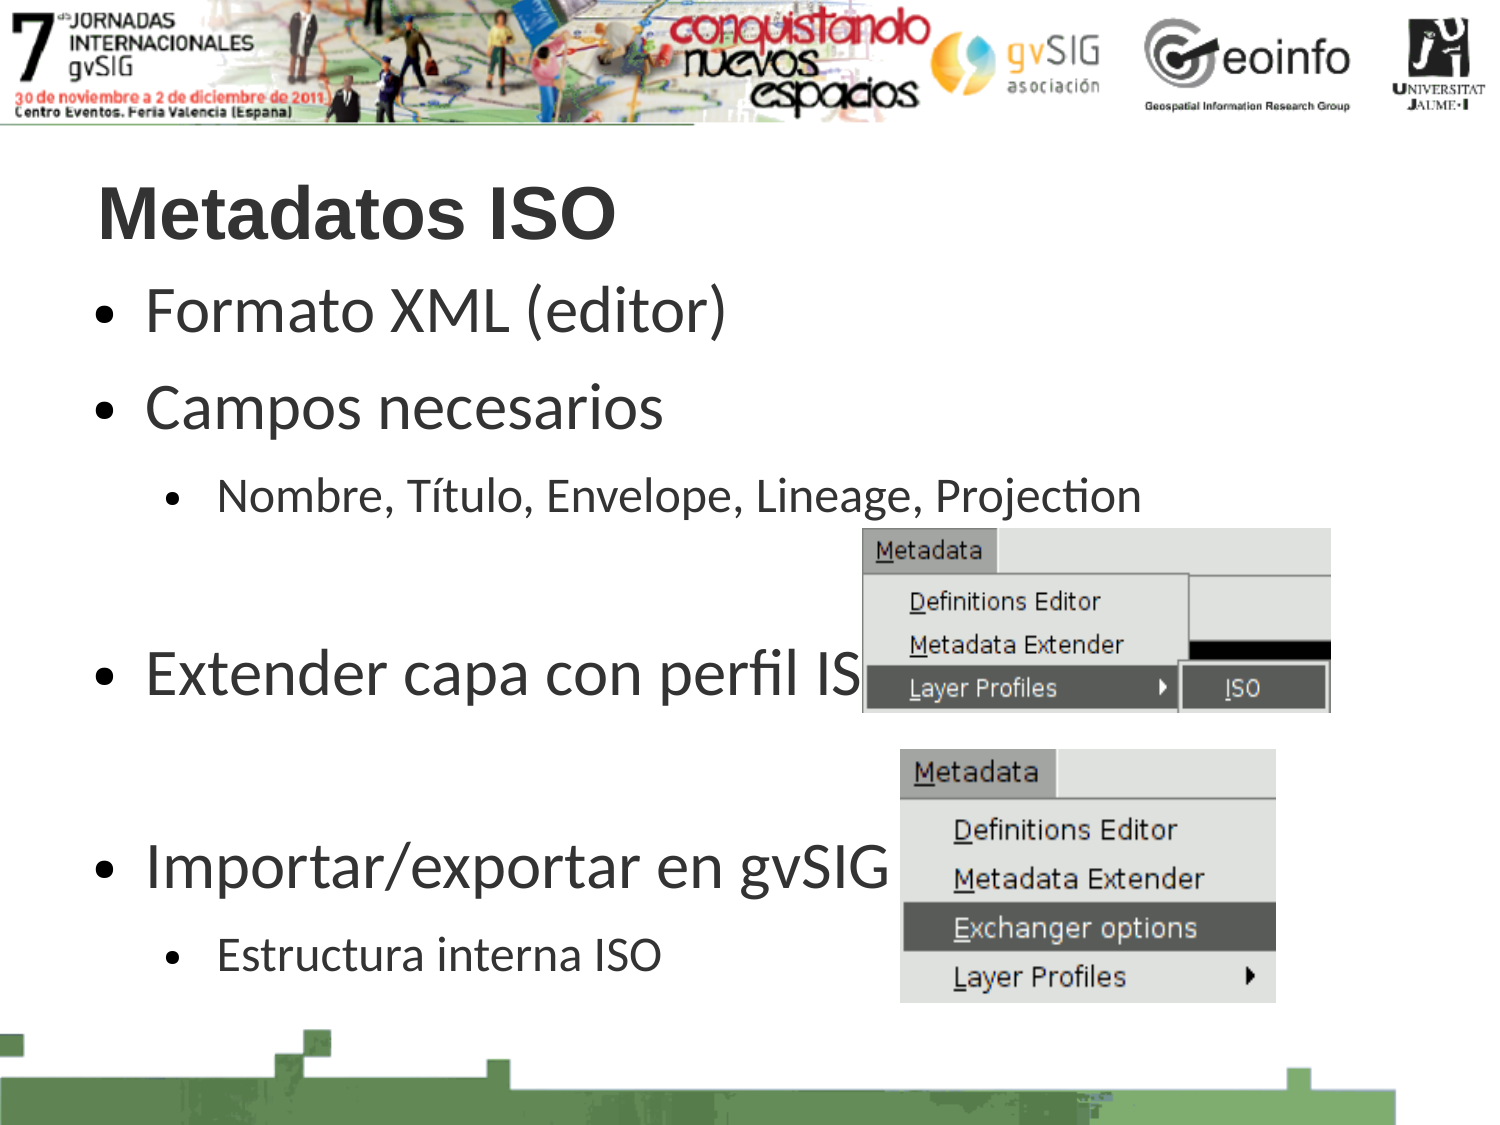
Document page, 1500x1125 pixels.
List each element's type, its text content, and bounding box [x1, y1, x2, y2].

list Formato XML (editor) Campos necesarios Nombre, Título, Envelope, Lineage, Projection Extender capa con perfil ISO Importar/exportar en gvSIG Estructura interna ISO [75, 282, 1351, 1013]
title Metadatos ISO [97, 155, 1401, 273]
picture [0, 0, 1500, 1125]
